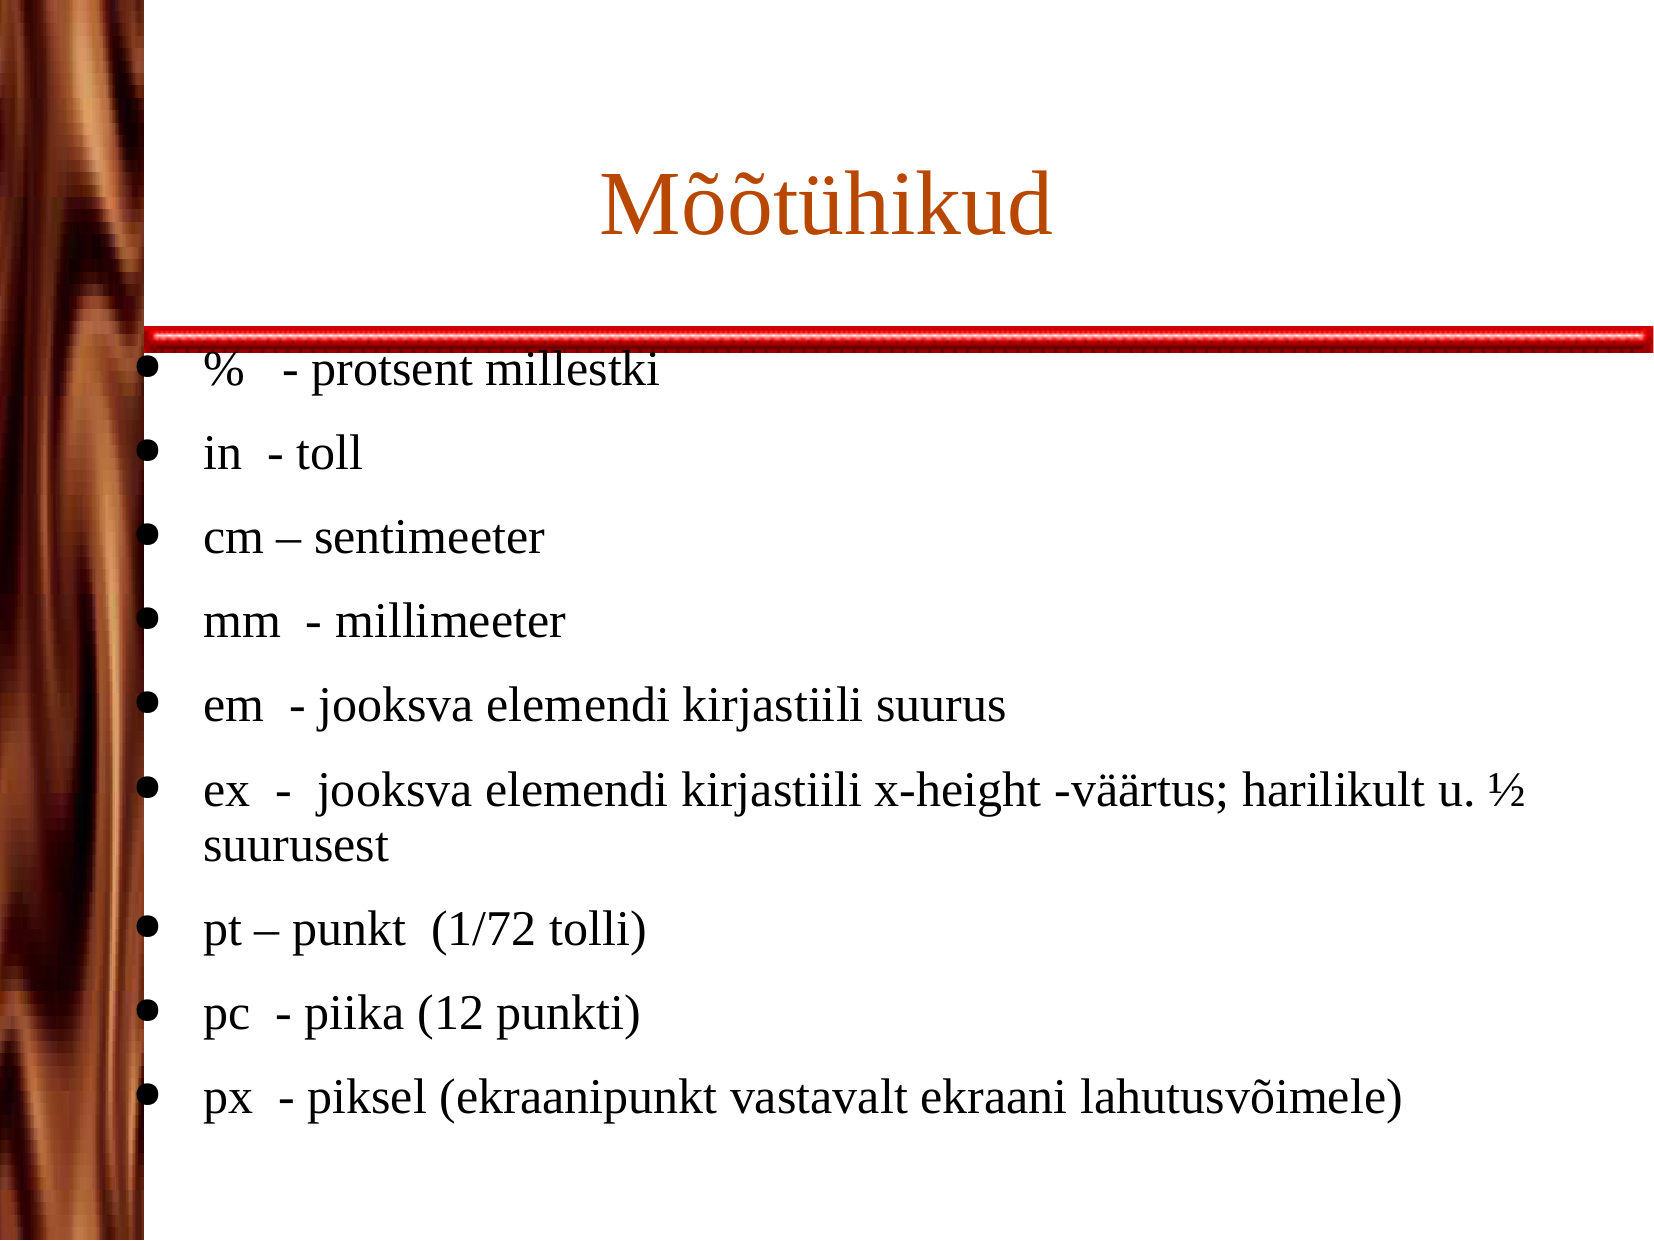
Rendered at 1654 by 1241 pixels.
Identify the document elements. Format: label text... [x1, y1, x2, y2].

title Mõõtühikud [121, 100, 1533, 312]
list % - protsent millestki in - toll cm – sentimeeter mm - millimeeter em - jooksva elemendi kirjastiili suurus ex - jooksva elemendi kirjastiili x-height -väärtus; harilikult u. ½ suurusest pt – punkt (1/72 tolli) pc - piika (12 punkti) px - piksel (ekraanipunkt vastavalt ekraani lahutusvõimele) [121, 344, 1533, 1173]
picture [0, 0, 1654, 1240]
